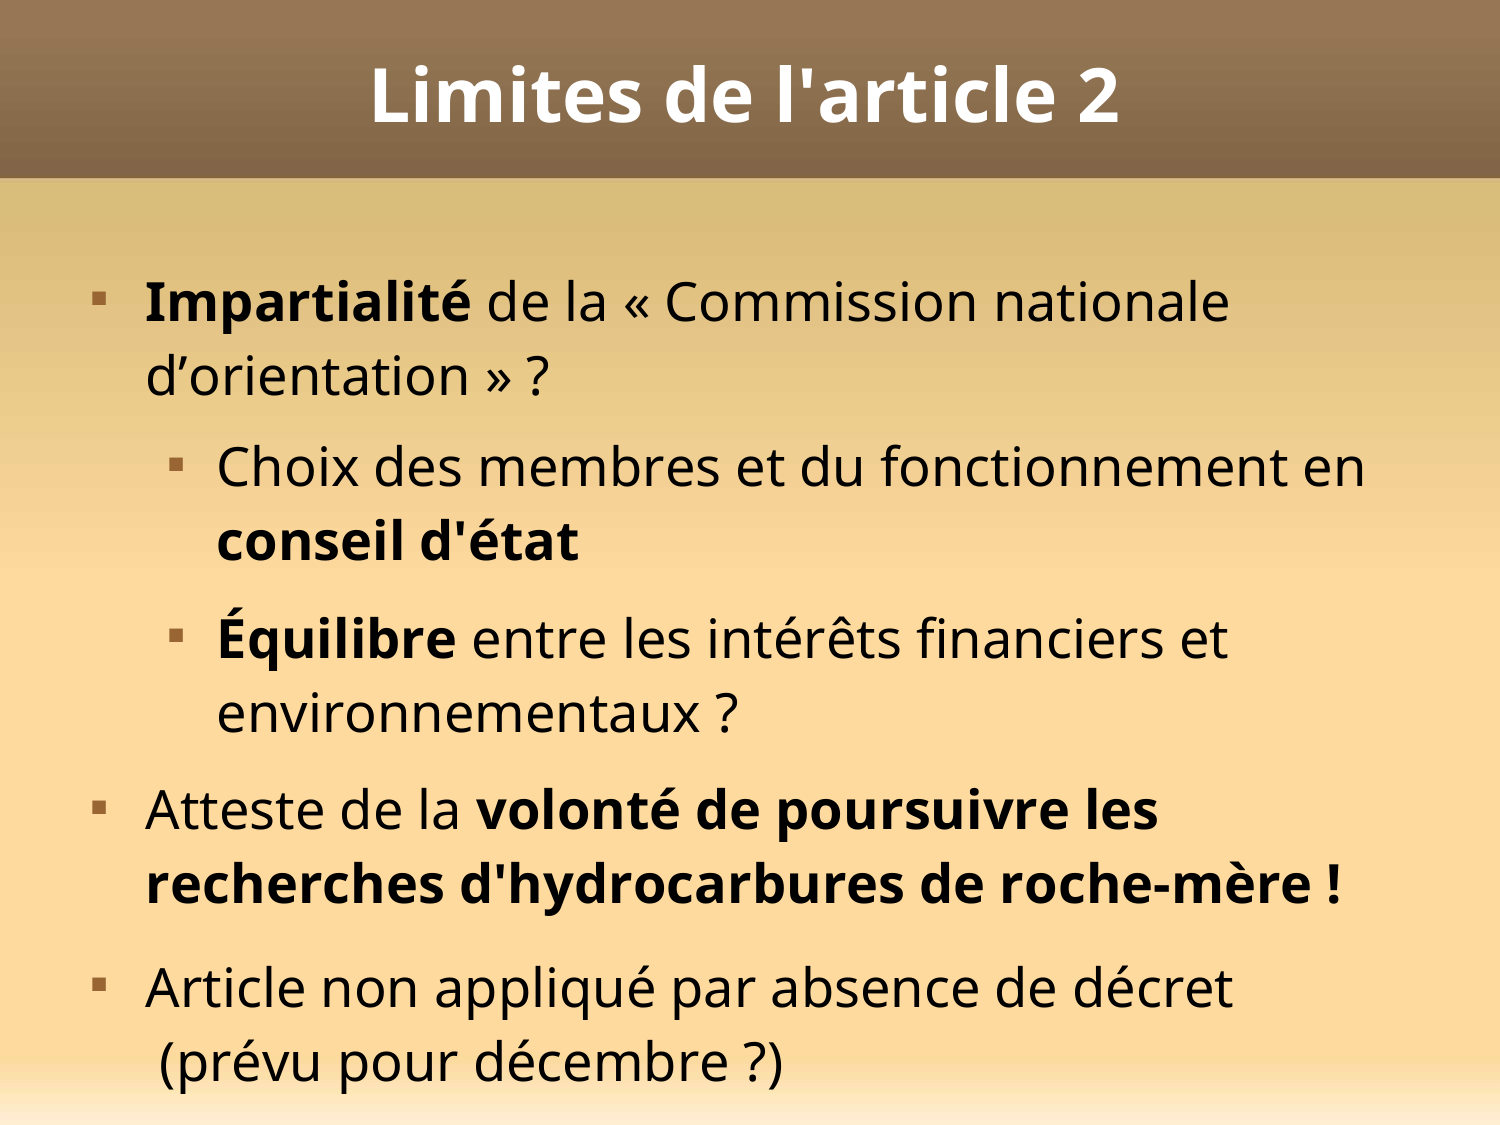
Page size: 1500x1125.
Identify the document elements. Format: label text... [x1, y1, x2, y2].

title Limites de l'article 2 [69, 0, 1420, 188]
list Impartialité de la « Commission nationale d’orientation » ? Choix des membres et du fonctionnement en conseil d'état Équilibre entre les intérêts financiers et environnementaux ? Atteste de la volonté de poursuivre les recherches d'hydrocarbures de roche-mère ! Article non appliqué par absence de décret (prévu pour décembre ?) [74, 263, 1425, 1113]
picture [0, 0, 1500, 1125]
